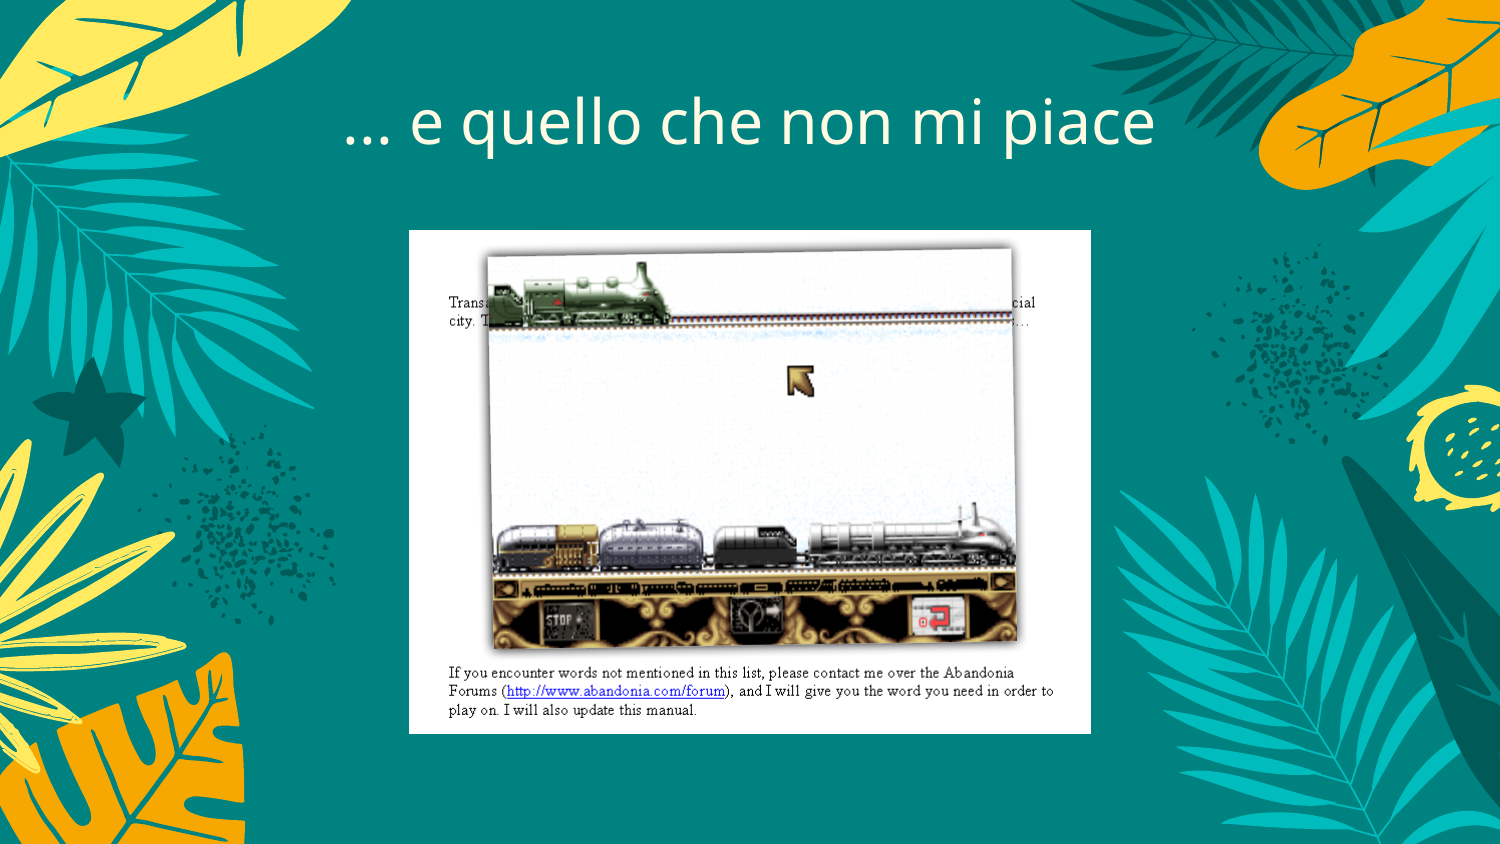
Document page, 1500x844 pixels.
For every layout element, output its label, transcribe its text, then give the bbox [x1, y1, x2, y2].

picture [1171, 223, 1417, 470]
picture [117, 404, 363, 650]
title ... e quello che non mi piace [118, 72, 1382, 167]
picture [409, 230, 1091, 734]
picture [117, 645, 154, 650]
picture [117, 553, 142, 568]
